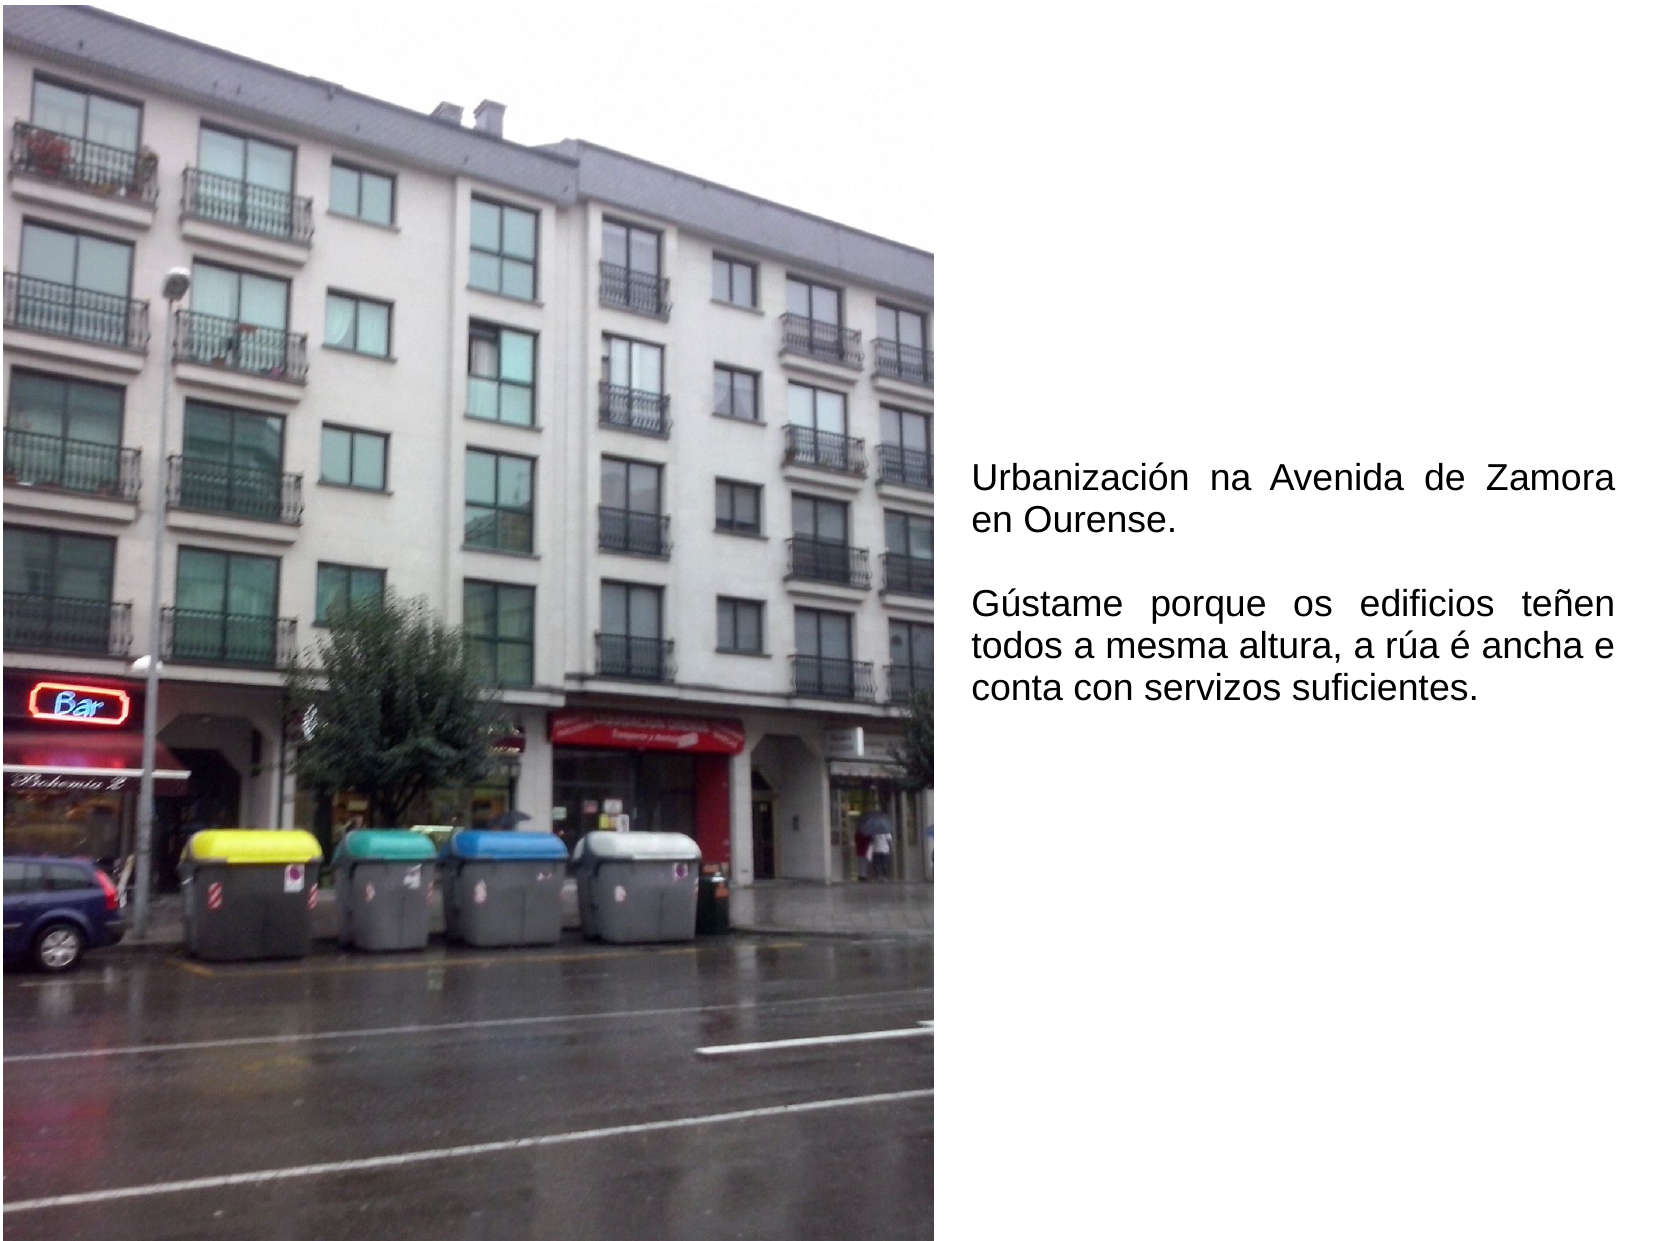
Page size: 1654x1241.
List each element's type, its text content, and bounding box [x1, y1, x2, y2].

text_box Urbanización na Avenida de Zamora en Ourense. Gústame porque os edificios teñen todos a mesma altura, a rúa é ancha e conta con servizos suficientes. [956, 448, 1630, 716]
picture [3, 5, 934, 1241]
